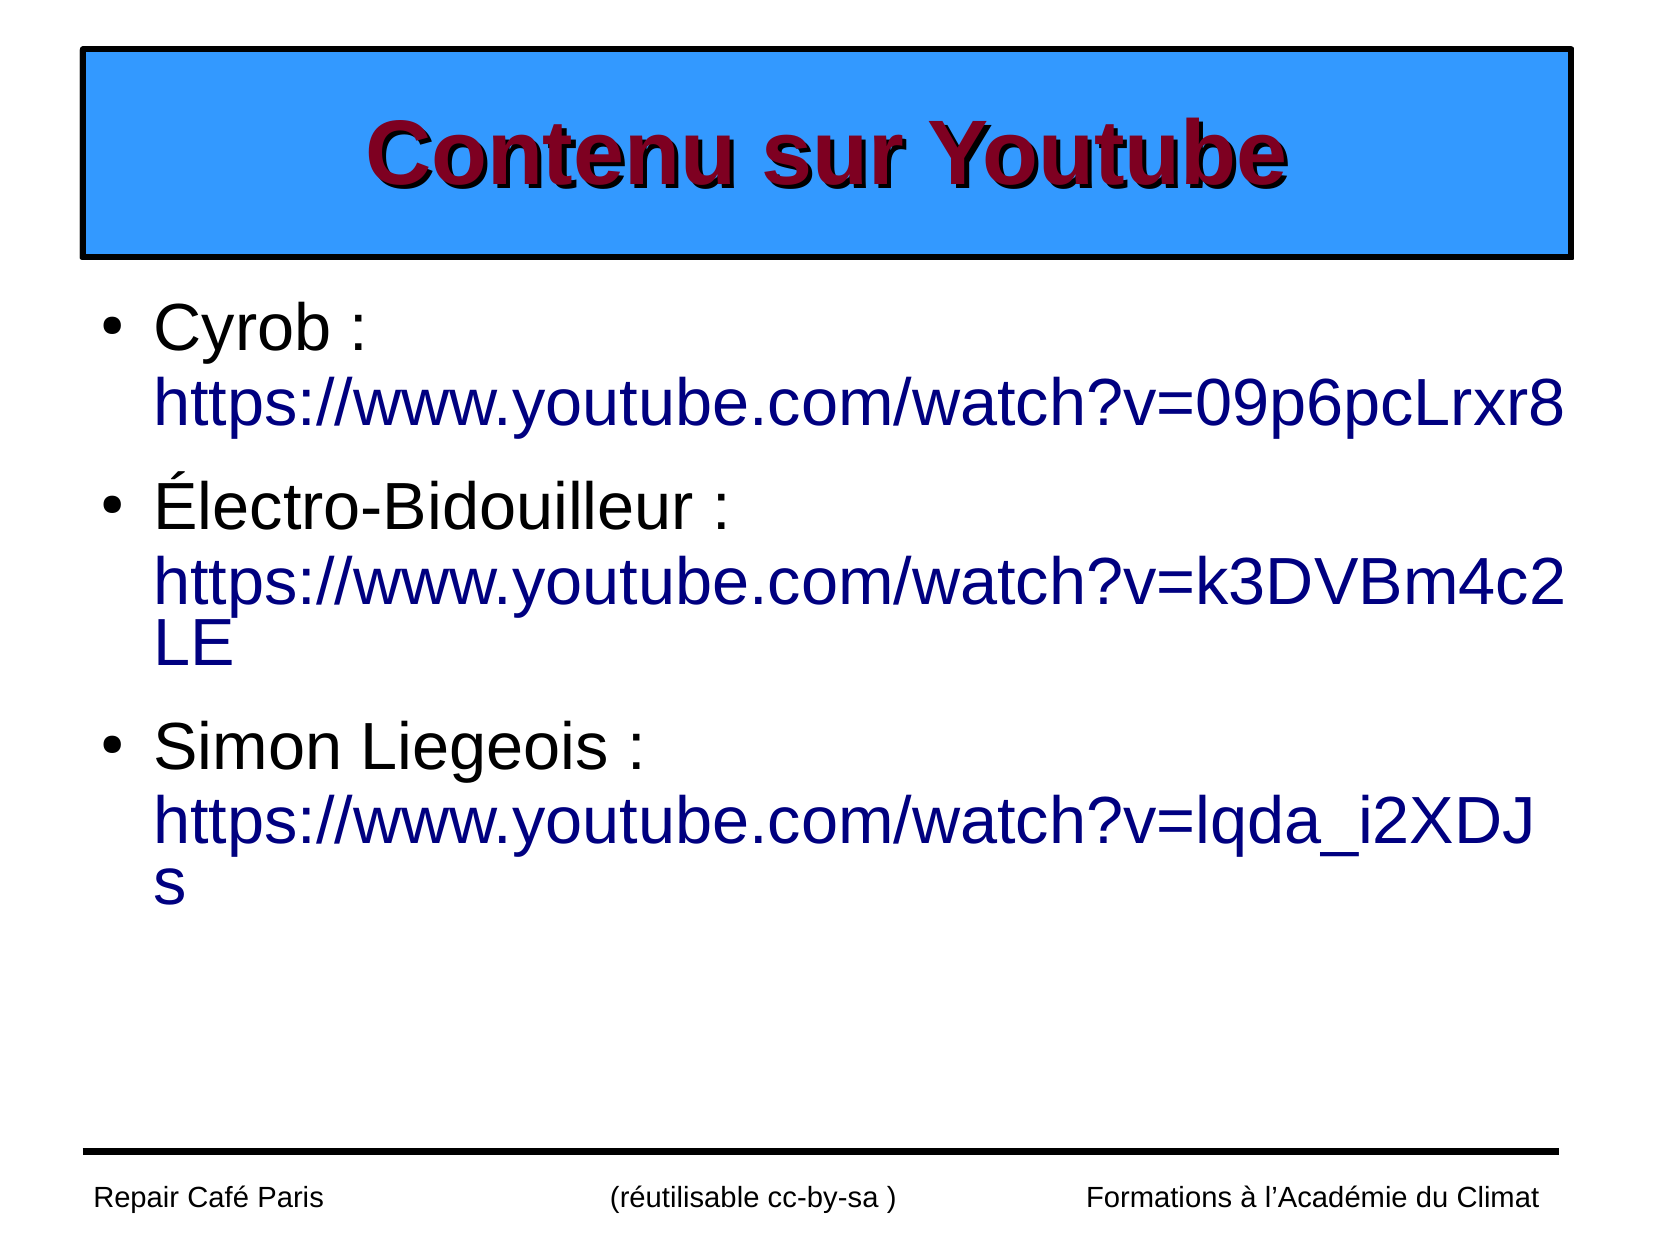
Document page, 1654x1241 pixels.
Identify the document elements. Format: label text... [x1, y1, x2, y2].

list Cyrob : https://www.youtube.com/watch?v=09p6pcLrxr8 Électro-Bidouilleur : https://www.youtube.com/watch?v=k3DVBm4c2LE Simon Liegeois : https://www.youtube.com/watch?v=lqda_i2XDJs [82, 290, 1571, 1010]
title Contenu sur Youtube [82, 49, 1571, 257]
